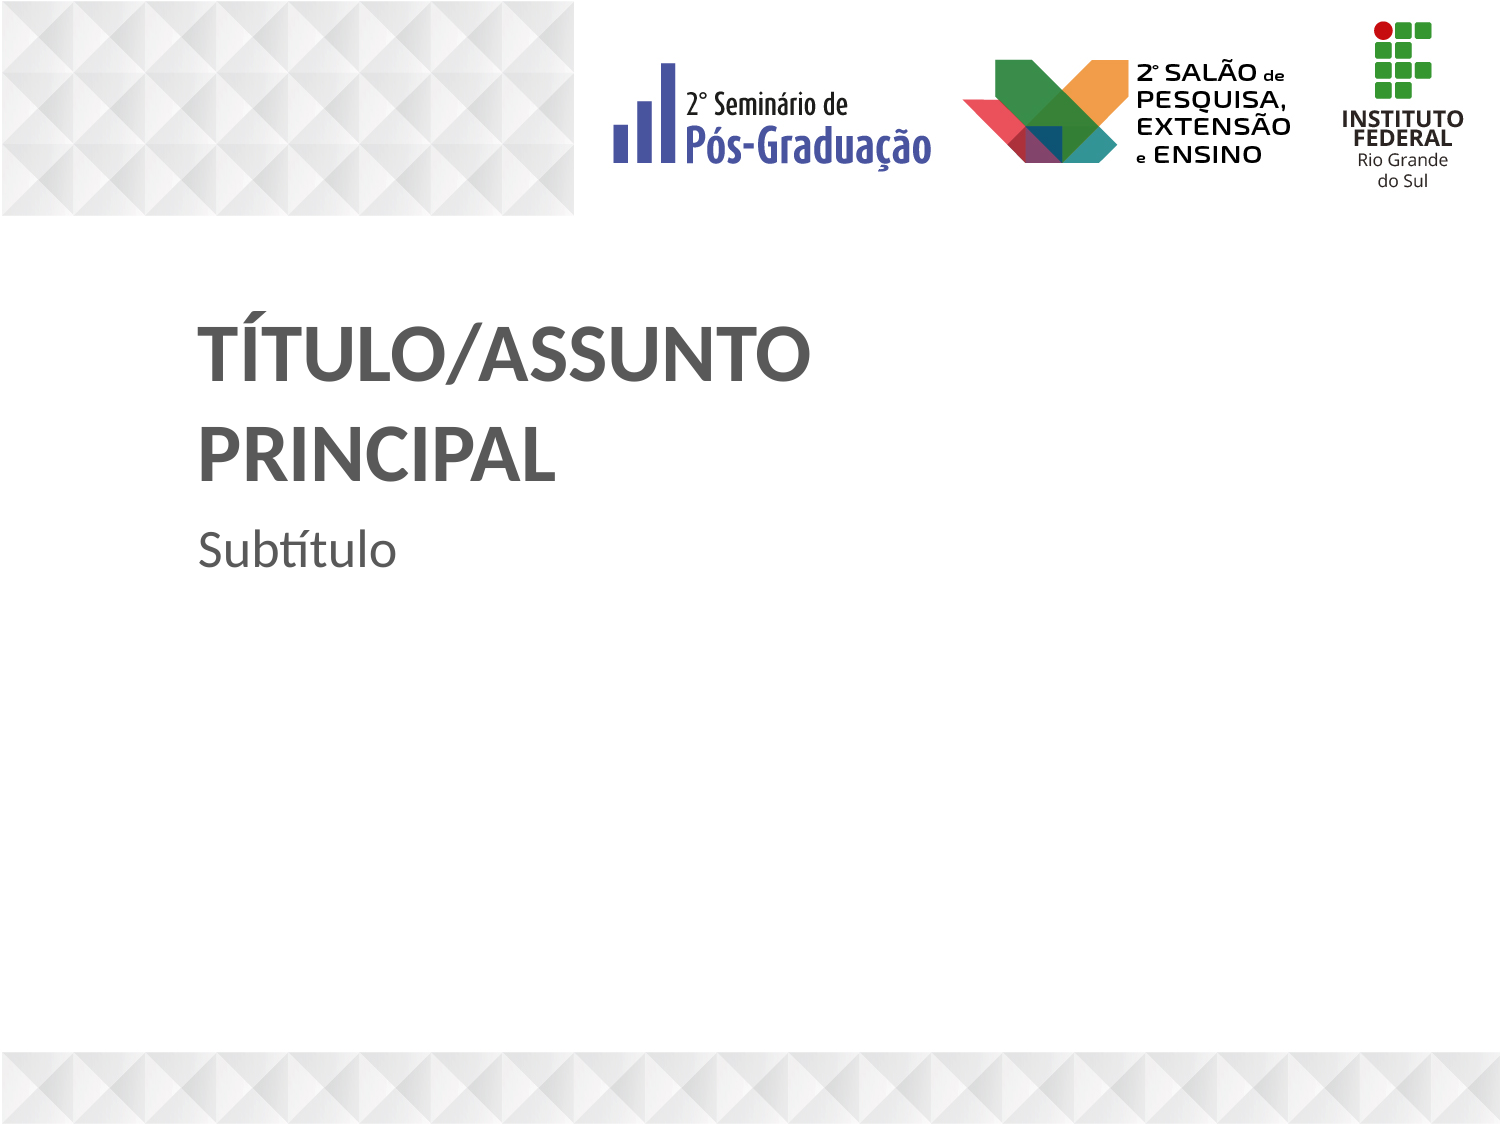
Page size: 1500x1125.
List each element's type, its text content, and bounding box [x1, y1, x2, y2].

text_box TÍTULO/ASSUNTO PRINCIPAL [183, 290, 1069, 508]
picture [0, 1, 1500, 1124]
text_box Subtítulo [183, 505, 416, 587]
